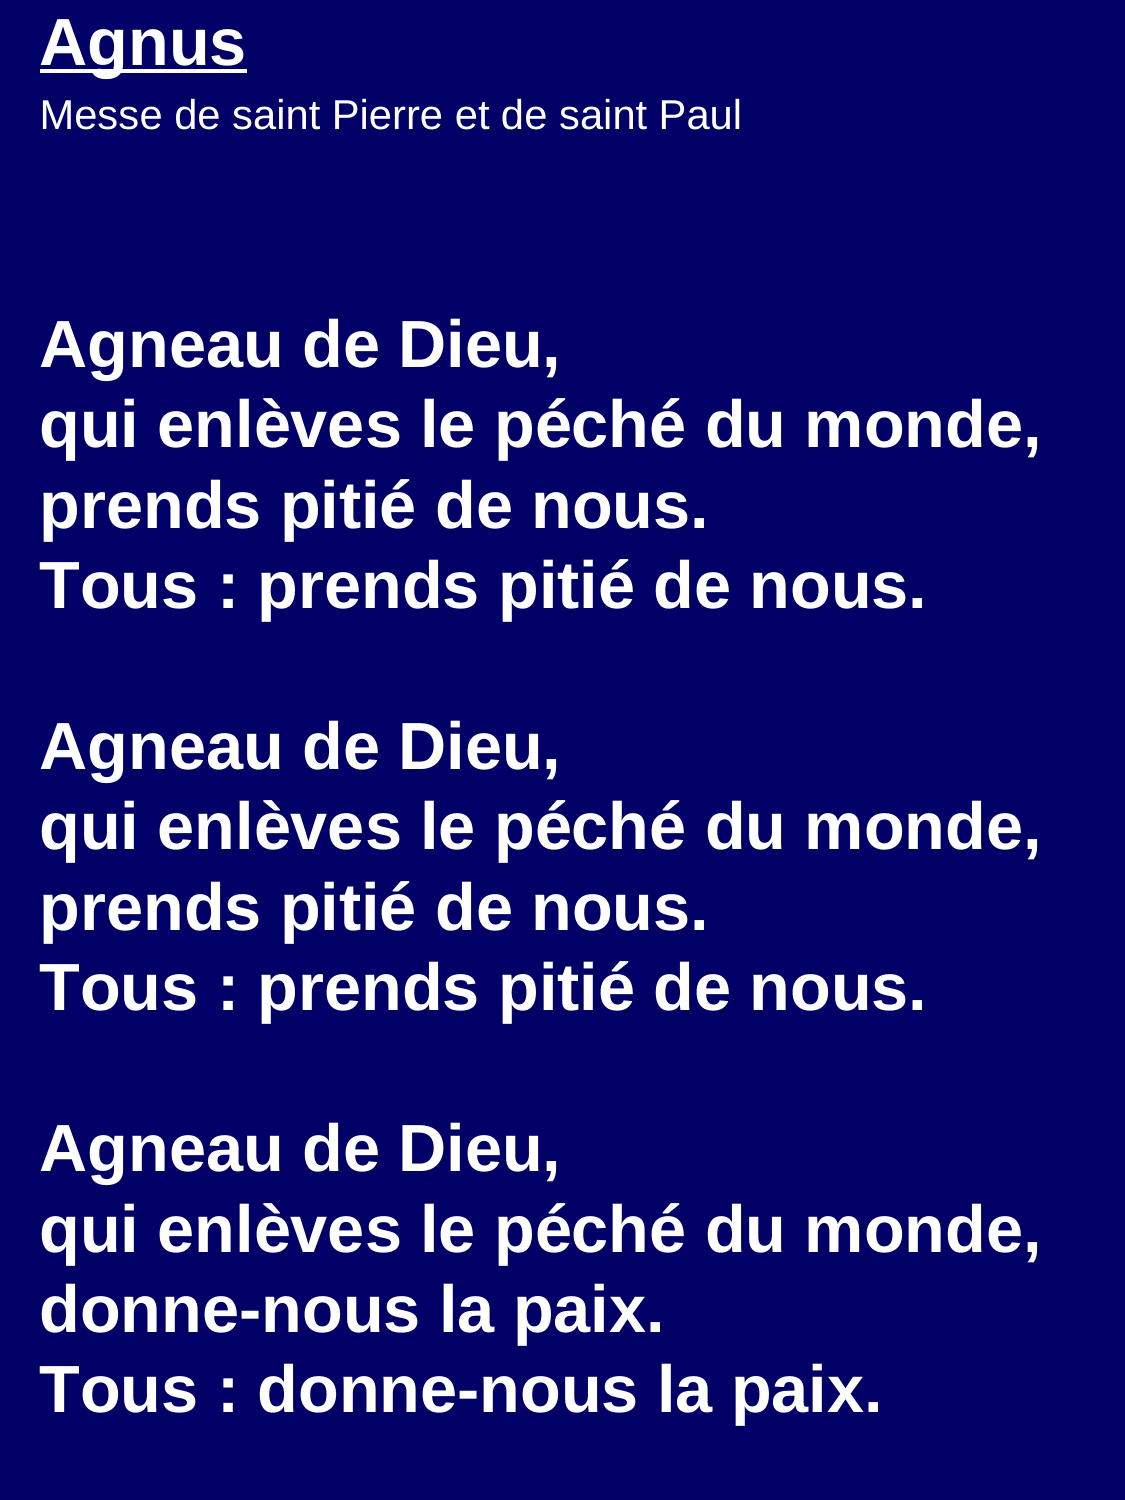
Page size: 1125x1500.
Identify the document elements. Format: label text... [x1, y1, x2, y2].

text_box Agnus Messe de saint Pierre et de saint Paul Agneau de Dieu, qui enlèves le péché du monde, prends pitié de nous. Tous : prends pitié de nous. Agneau de Dieu, qui enlèves le péché du monde, prends pitié de nous. Tous : prends pitié de nous. Agneau de Dieu, qui enlèves le péché du monde, donne-nous la paix. Tous : donne-nous la paix. [24, 0, 1058, 1434]
